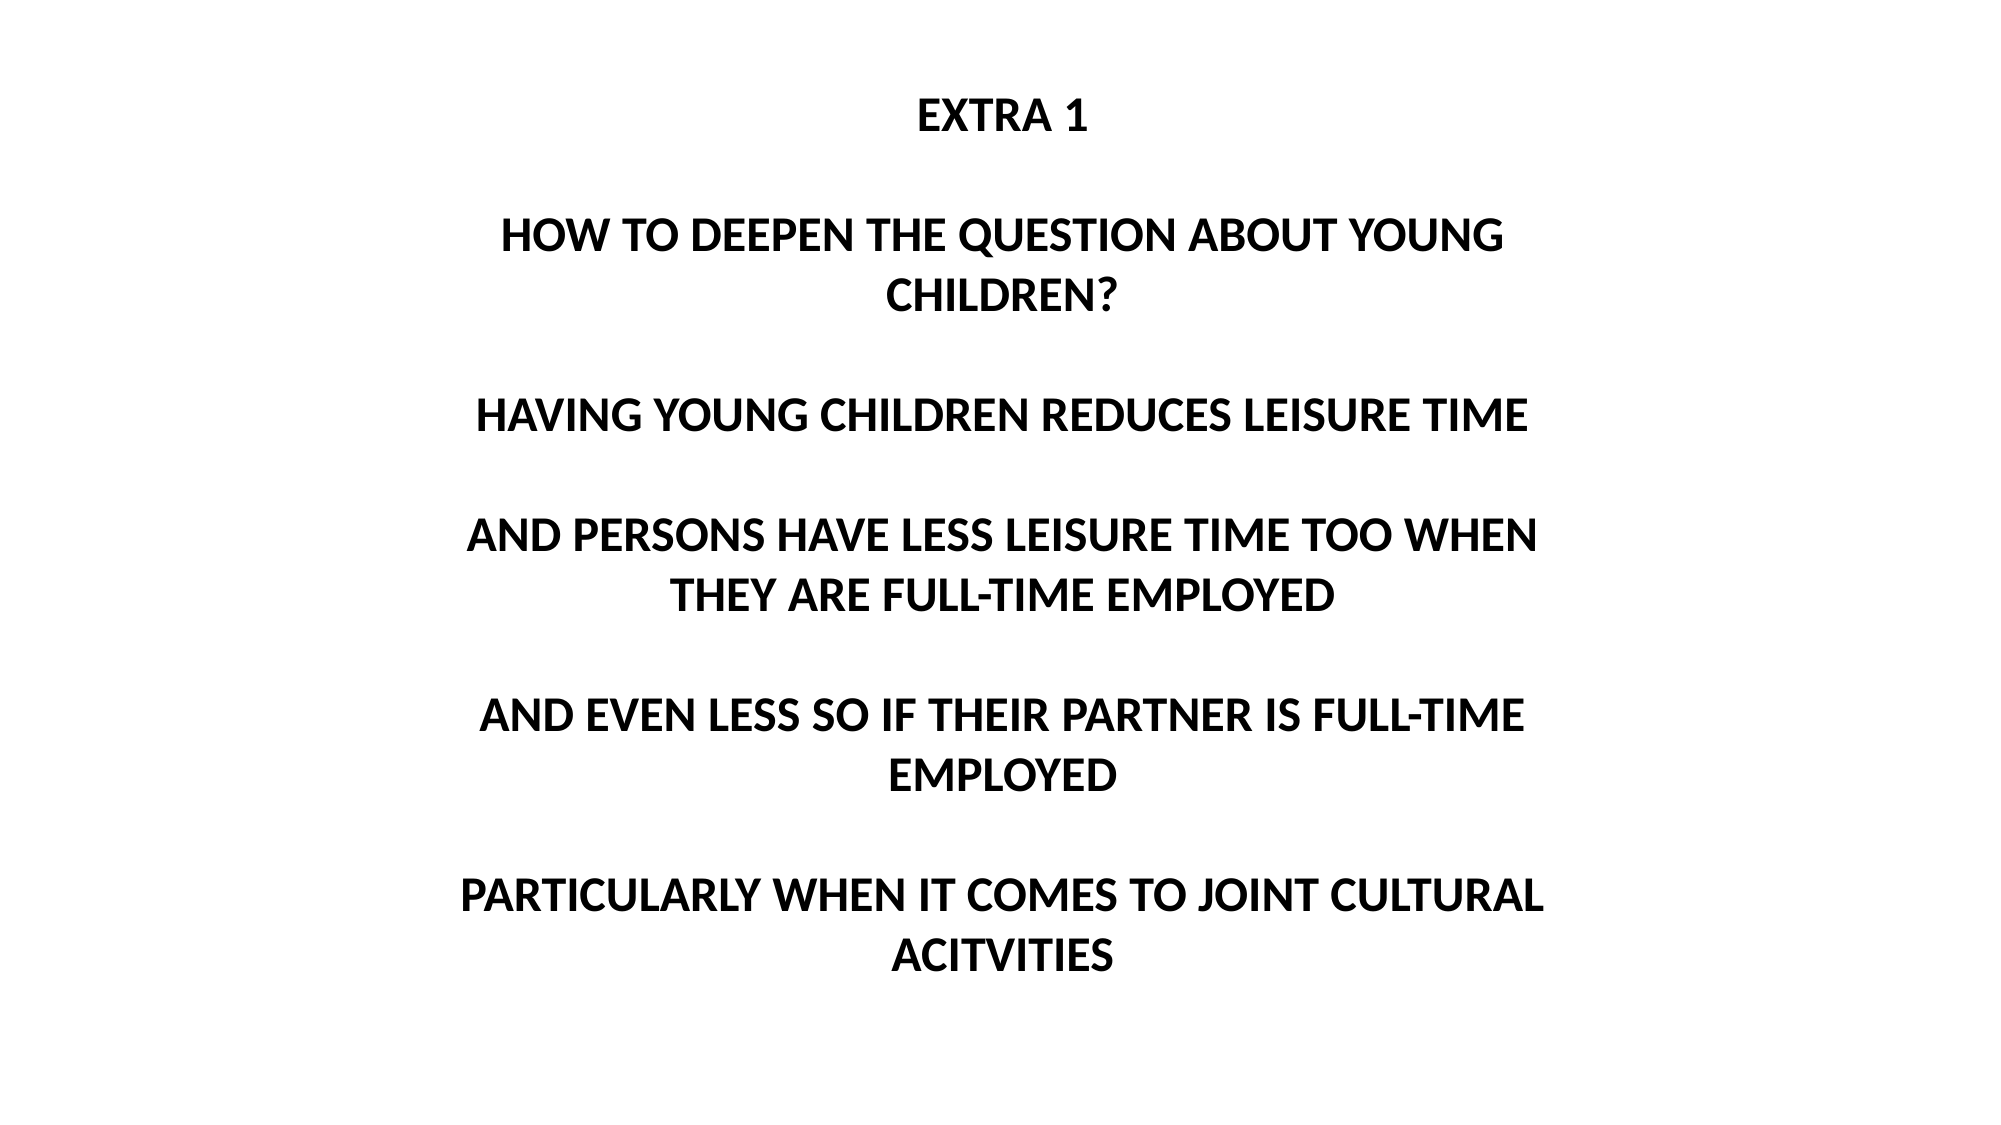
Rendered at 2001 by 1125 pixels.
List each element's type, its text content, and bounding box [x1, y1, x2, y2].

text_box EXTRA 1 HOW TO DEEPEN THE QUESTION ABOUT YOUNG CHILDREN? HAVING YOUNG CHILDREN REDUCES LEISURE TIME AND PERSONS HAVE LESS LEISURE TIME TOO WHEN THEY ARE FULL-TIME EMPLOYED AND EVEN LESS SO IF THEIR PARTNER IS FULL-TIME EMPLOYED PARTICULARLY WHEN IT COMES TO JOINT CULTURAL ACITVITIES [433, 73, 1573, 998]
